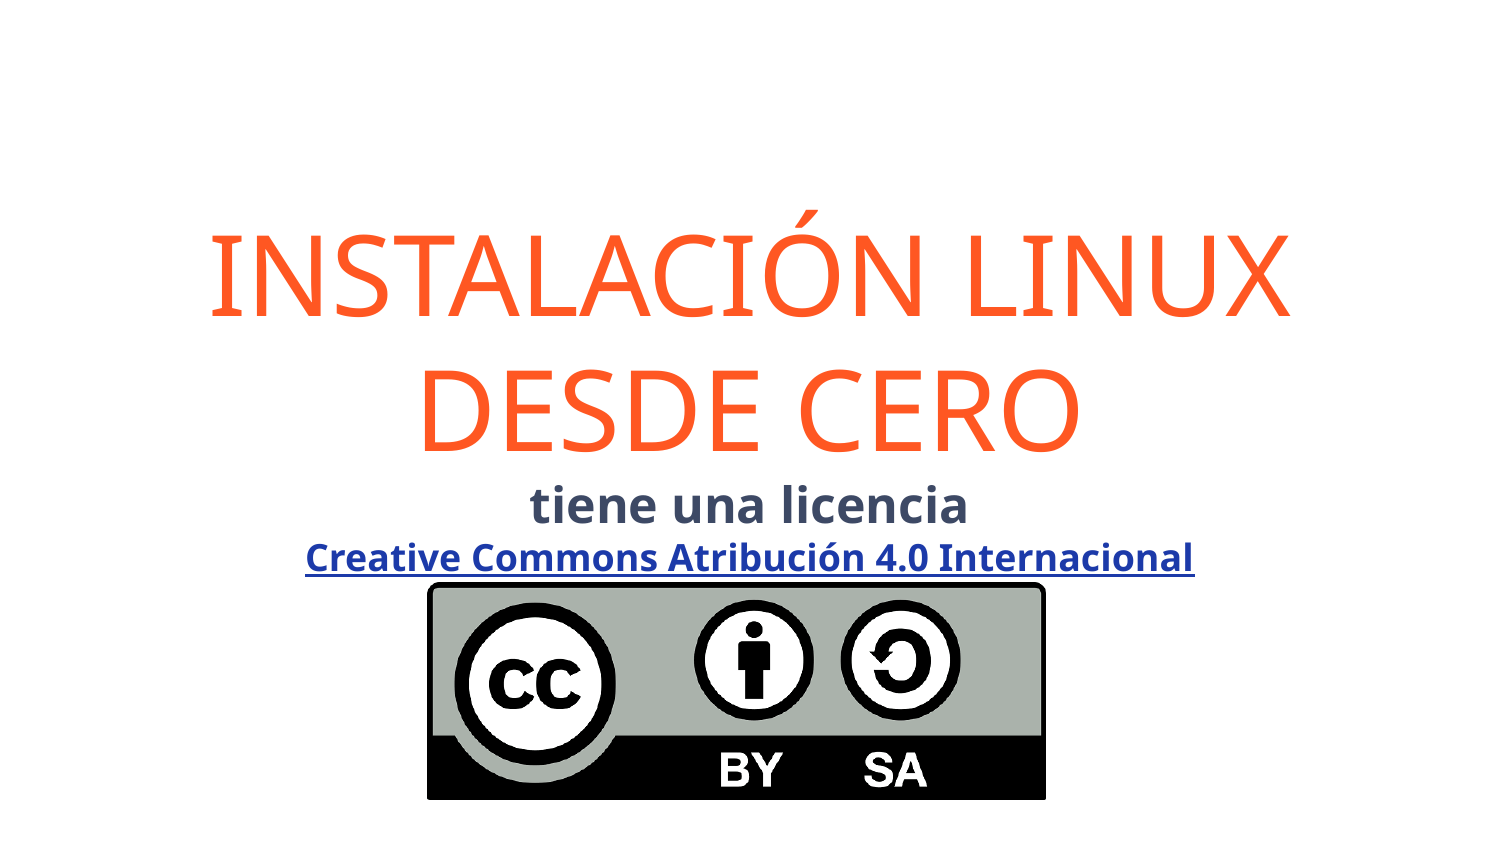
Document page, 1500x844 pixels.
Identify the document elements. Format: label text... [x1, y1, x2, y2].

picture [427, 582, 1046, 800]
list INSTALACIÓN LINUX DESDE CERO tiene una licencia Creative Commons Atribución 4.0 Internacional [51, 189, 1449, 750]
